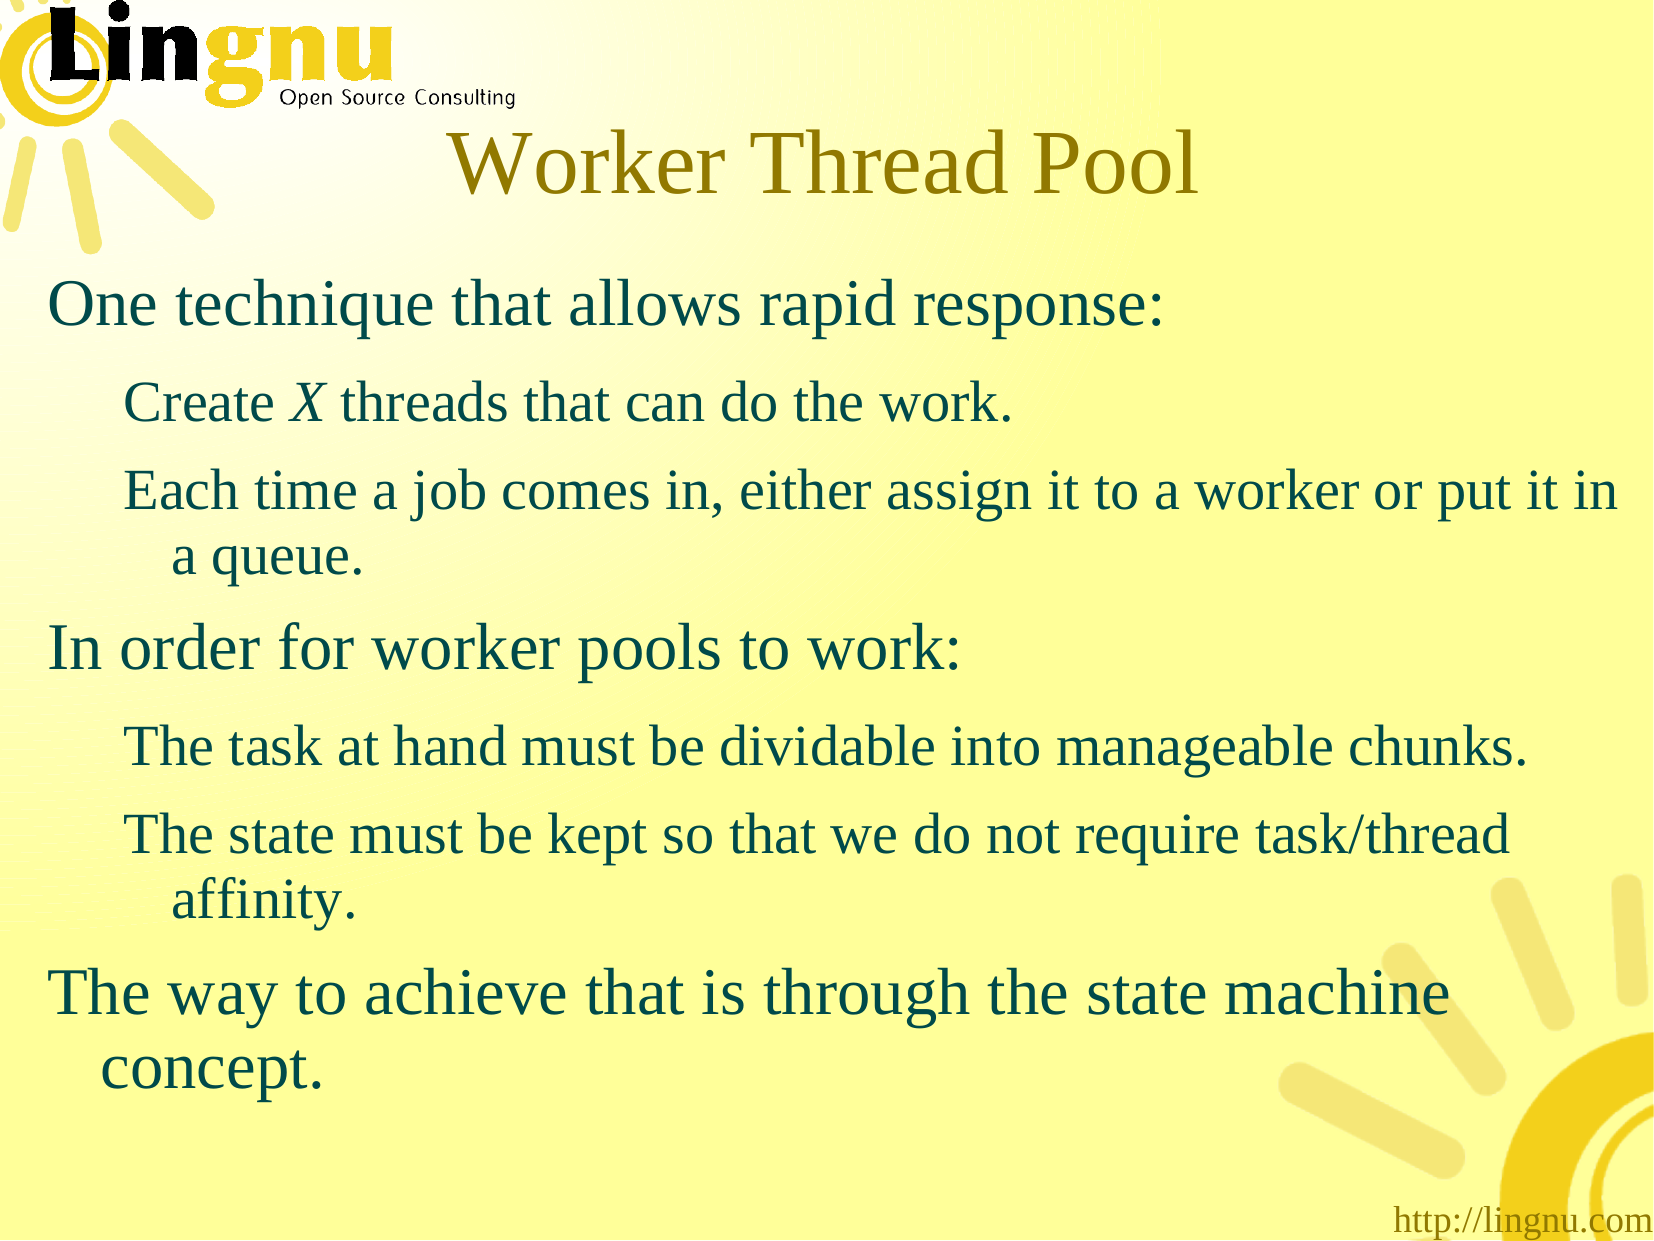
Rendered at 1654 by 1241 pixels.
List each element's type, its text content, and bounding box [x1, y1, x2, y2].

picture [0, 0, 516, 256]
list One technique that allows rapid response: Create X threads that can do the work. Each time a job comes in, either assign it to a worker or put it in a queue. In order for worker pools to work: The task at hand must be dividable into manageable chunks. The state must be kept so that we do not require task/thread affinity. The way to achieve that is through the state machine concept. [29, 265, 1625, 1211]
title Worker Thread Pool [118, 58, 1531, 265]
picture [1256, 871, 1654, 1241]
